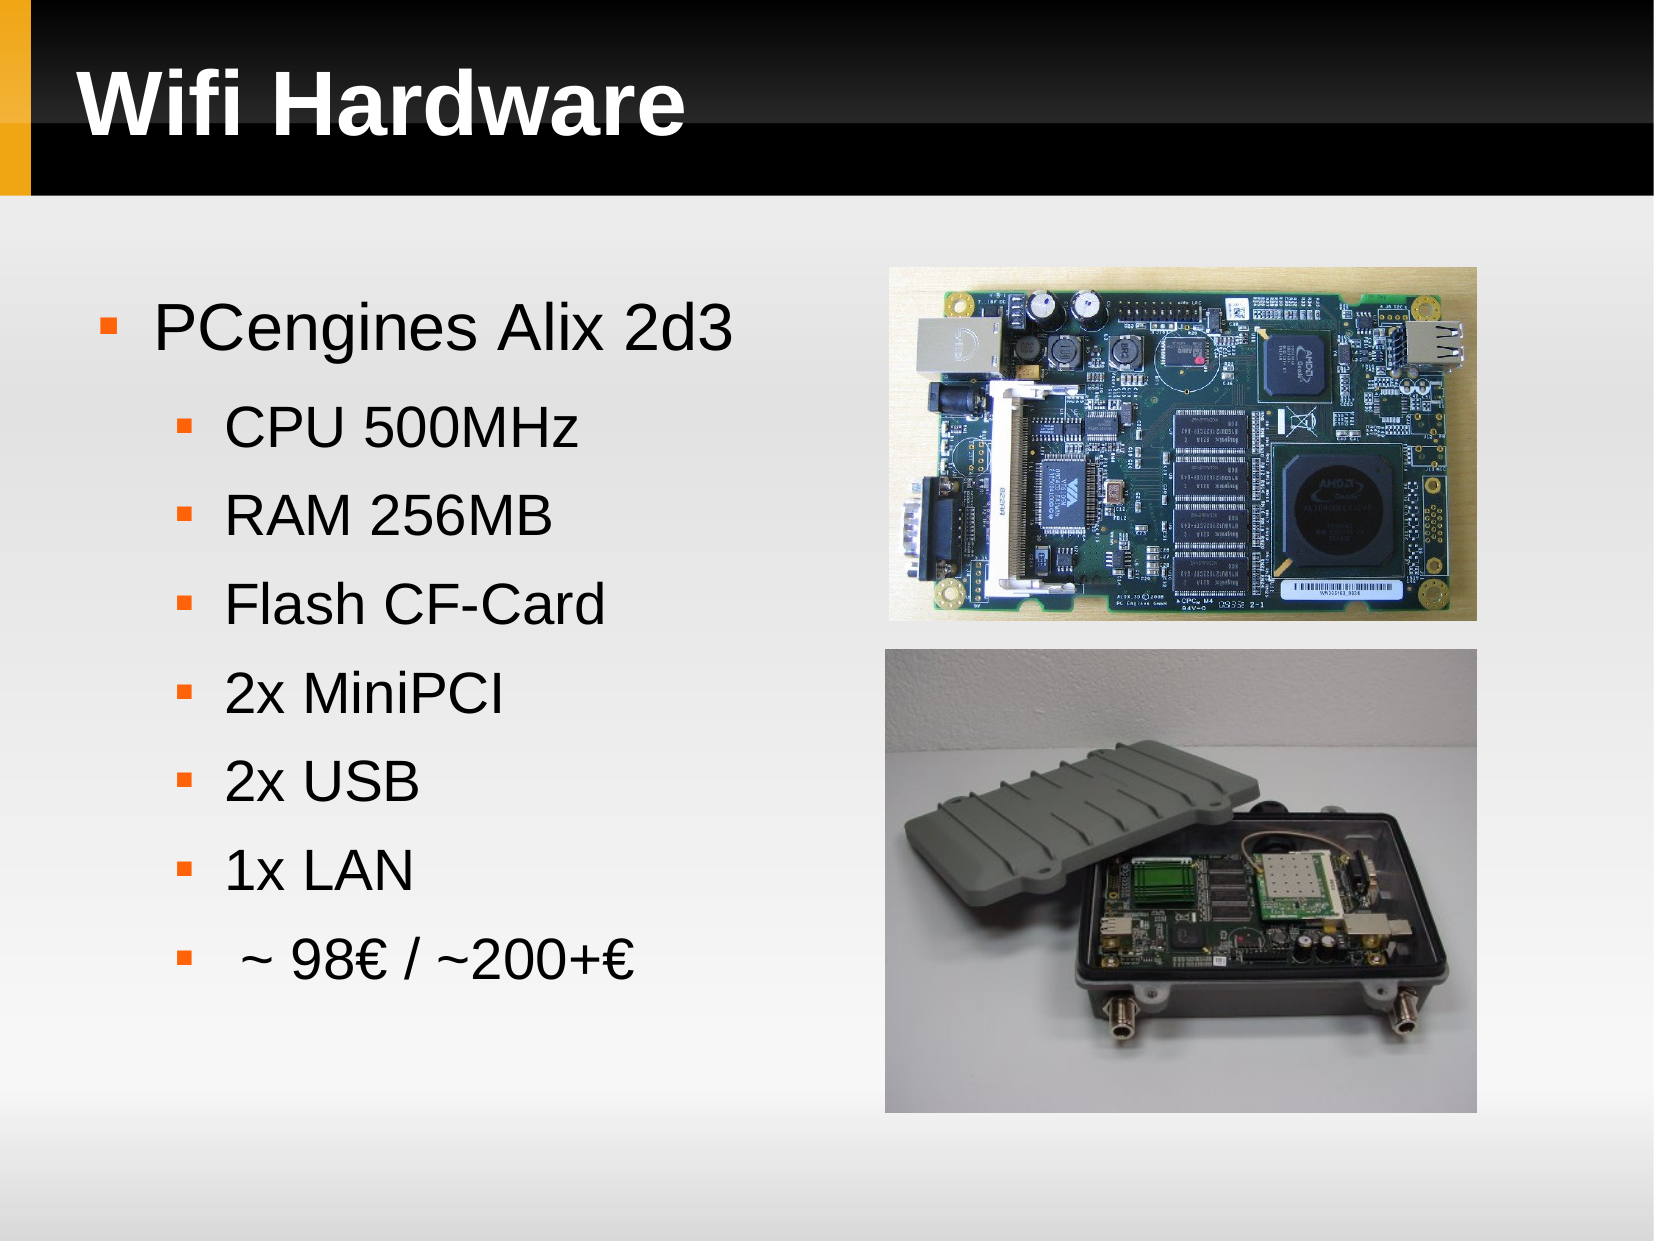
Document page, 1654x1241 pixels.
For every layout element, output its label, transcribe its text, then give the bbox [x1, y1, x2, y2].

picture [0, 0, 1654, 1241]
title Wifi Hardware [76, 0, 1565, 208]
list PCengines Alix 2d3 CPU 500MHz RAM 256MB Flash CF-Card 2x MiniPCI 2x USB 1x LAN ~ 98€ / ~200+€ [82, 290, 1571, 1109]
